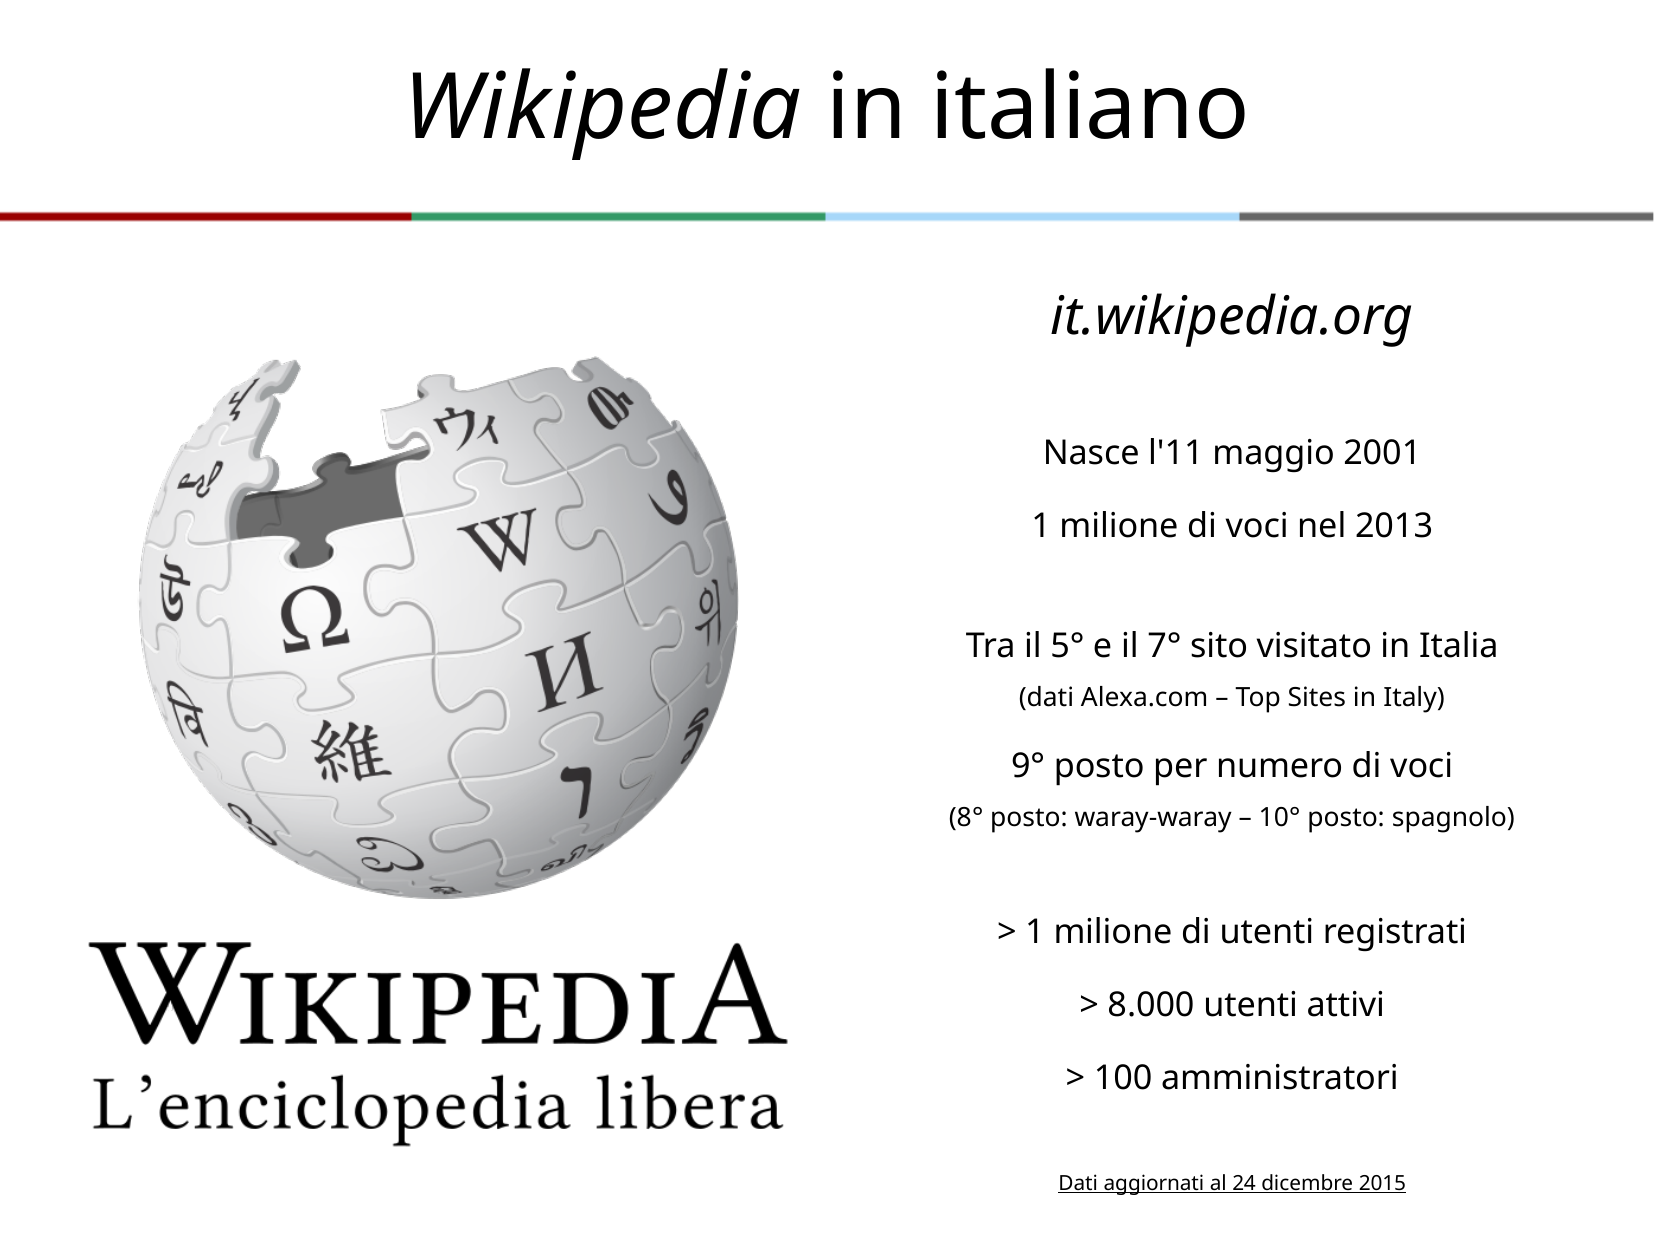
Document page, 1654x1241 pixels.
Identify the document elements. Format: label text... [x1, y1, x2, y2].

title Wikipedia in italiano [82, 0, 1571, 200]
picture [0, 200, 1654, 235]
picture [42, 268, 835, 1175]
list it.wikipedia.org Nasce l'11 maggio 2001 1 milione di voci nel 2013 Tra il 5° e il 7° sito visitato in Italia (dati Alexa.com – Top Sites in Italy) 9° posto per numero di voci (8° posto: waray-waray – 10° posto: spagnolo) > 1 milione di utenti registrati > 8.000 utenti attivi > 100 amministratori Dati aggiornati al 24 dicembre 2015 [893, 277, 1571, 1205]
